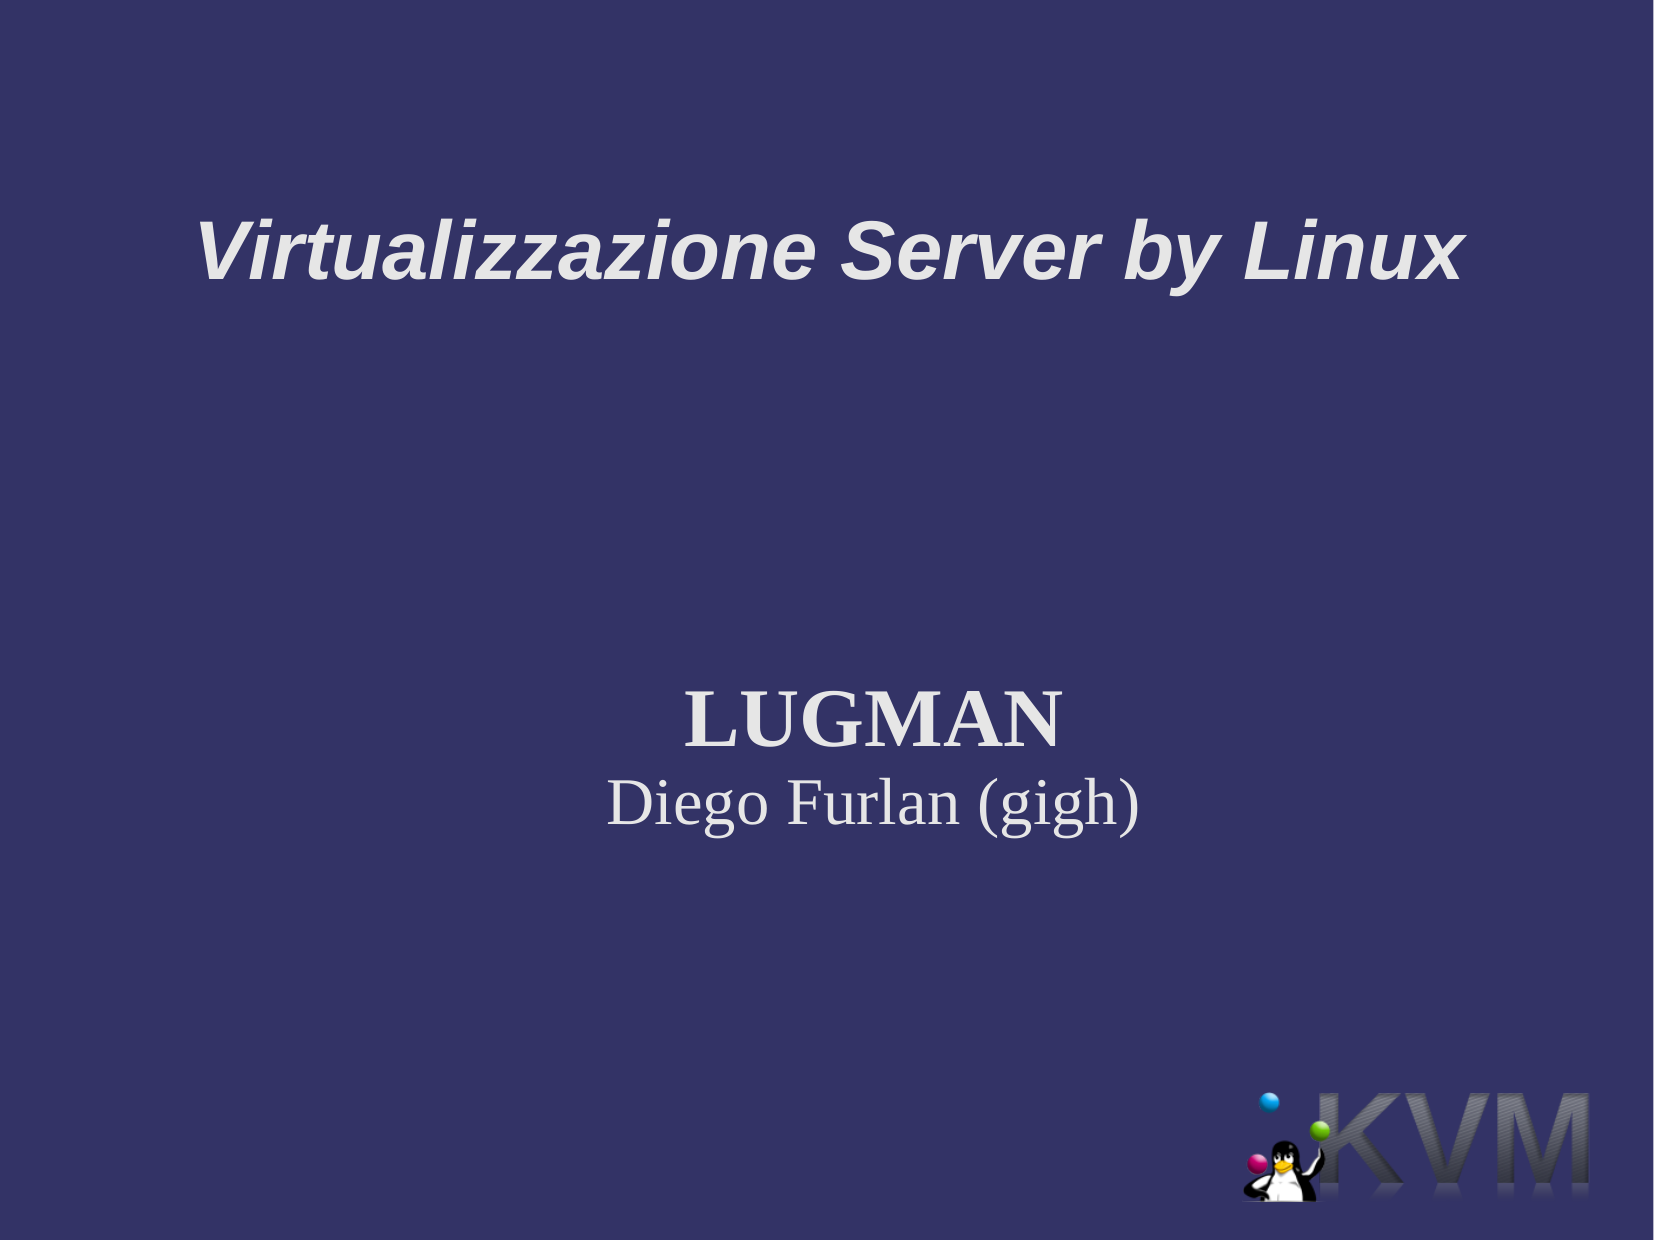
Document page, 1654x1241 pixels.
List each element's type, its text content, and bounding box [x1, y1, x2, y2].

subtitle LUGMAN Diego Furlan (gigh) [178, 364, 1570, 1147]
picture [1242, 1092, 1595, 1202]
title Virtualizzazione Server by Linux [123, 147, 1536, 355]
